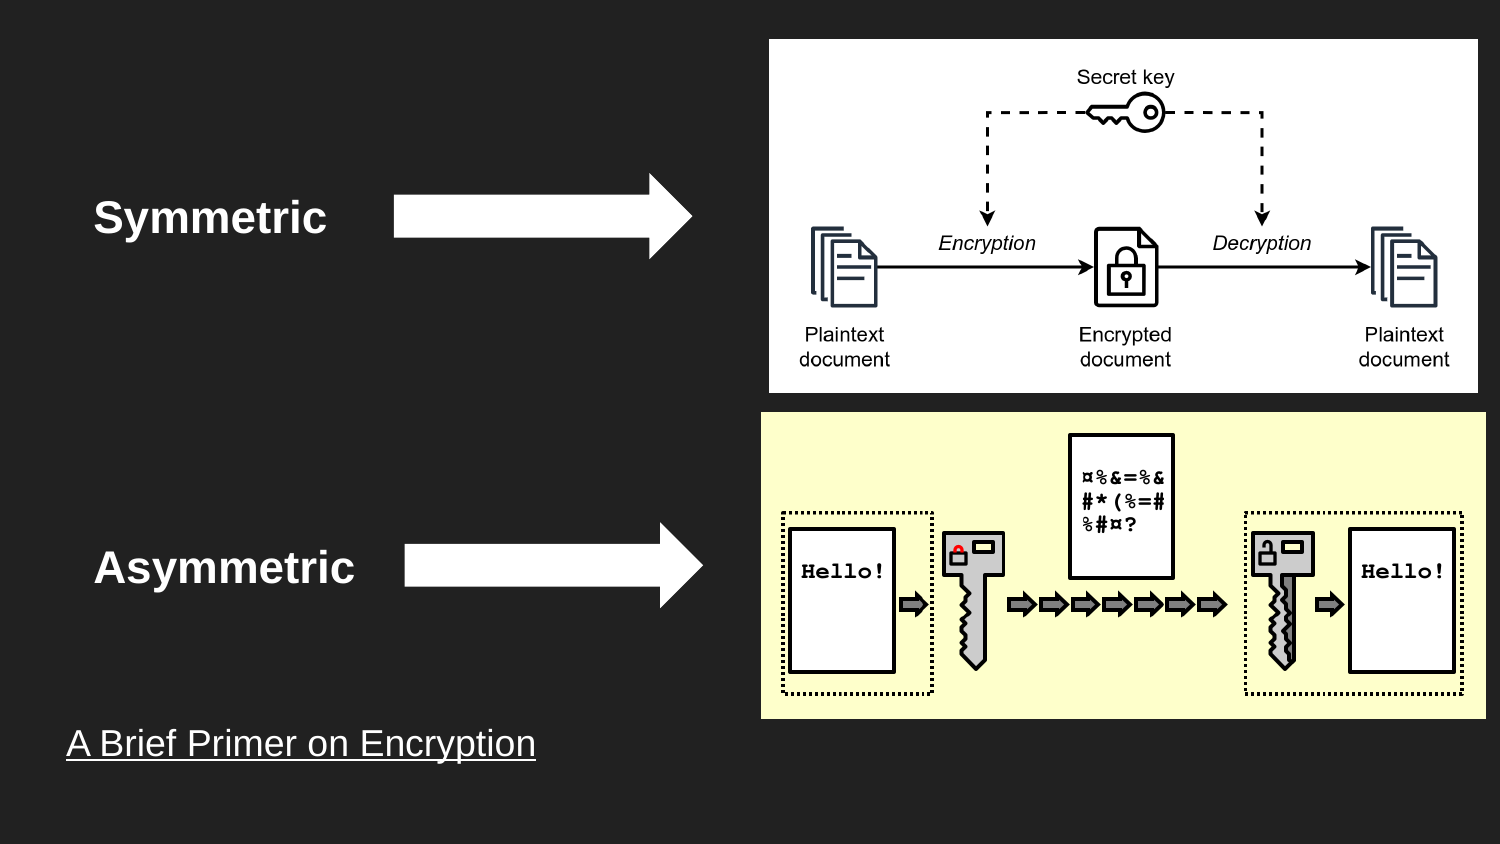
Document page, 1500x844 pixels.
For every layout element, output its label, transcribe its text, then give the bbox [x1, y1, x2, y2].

text_box [393, 173, 693, 260]
text_box Symmetric [78, 173, 405, 259]
list A Brief Primer on Encryption [51, 694, 1036, 794]
text_box Asymmetric [78, 522, 405, 608]
text_box [404, 522, 704, 609]
picture [761, 412, 1486, 719]
picture [769, 39, 1478, 393]
